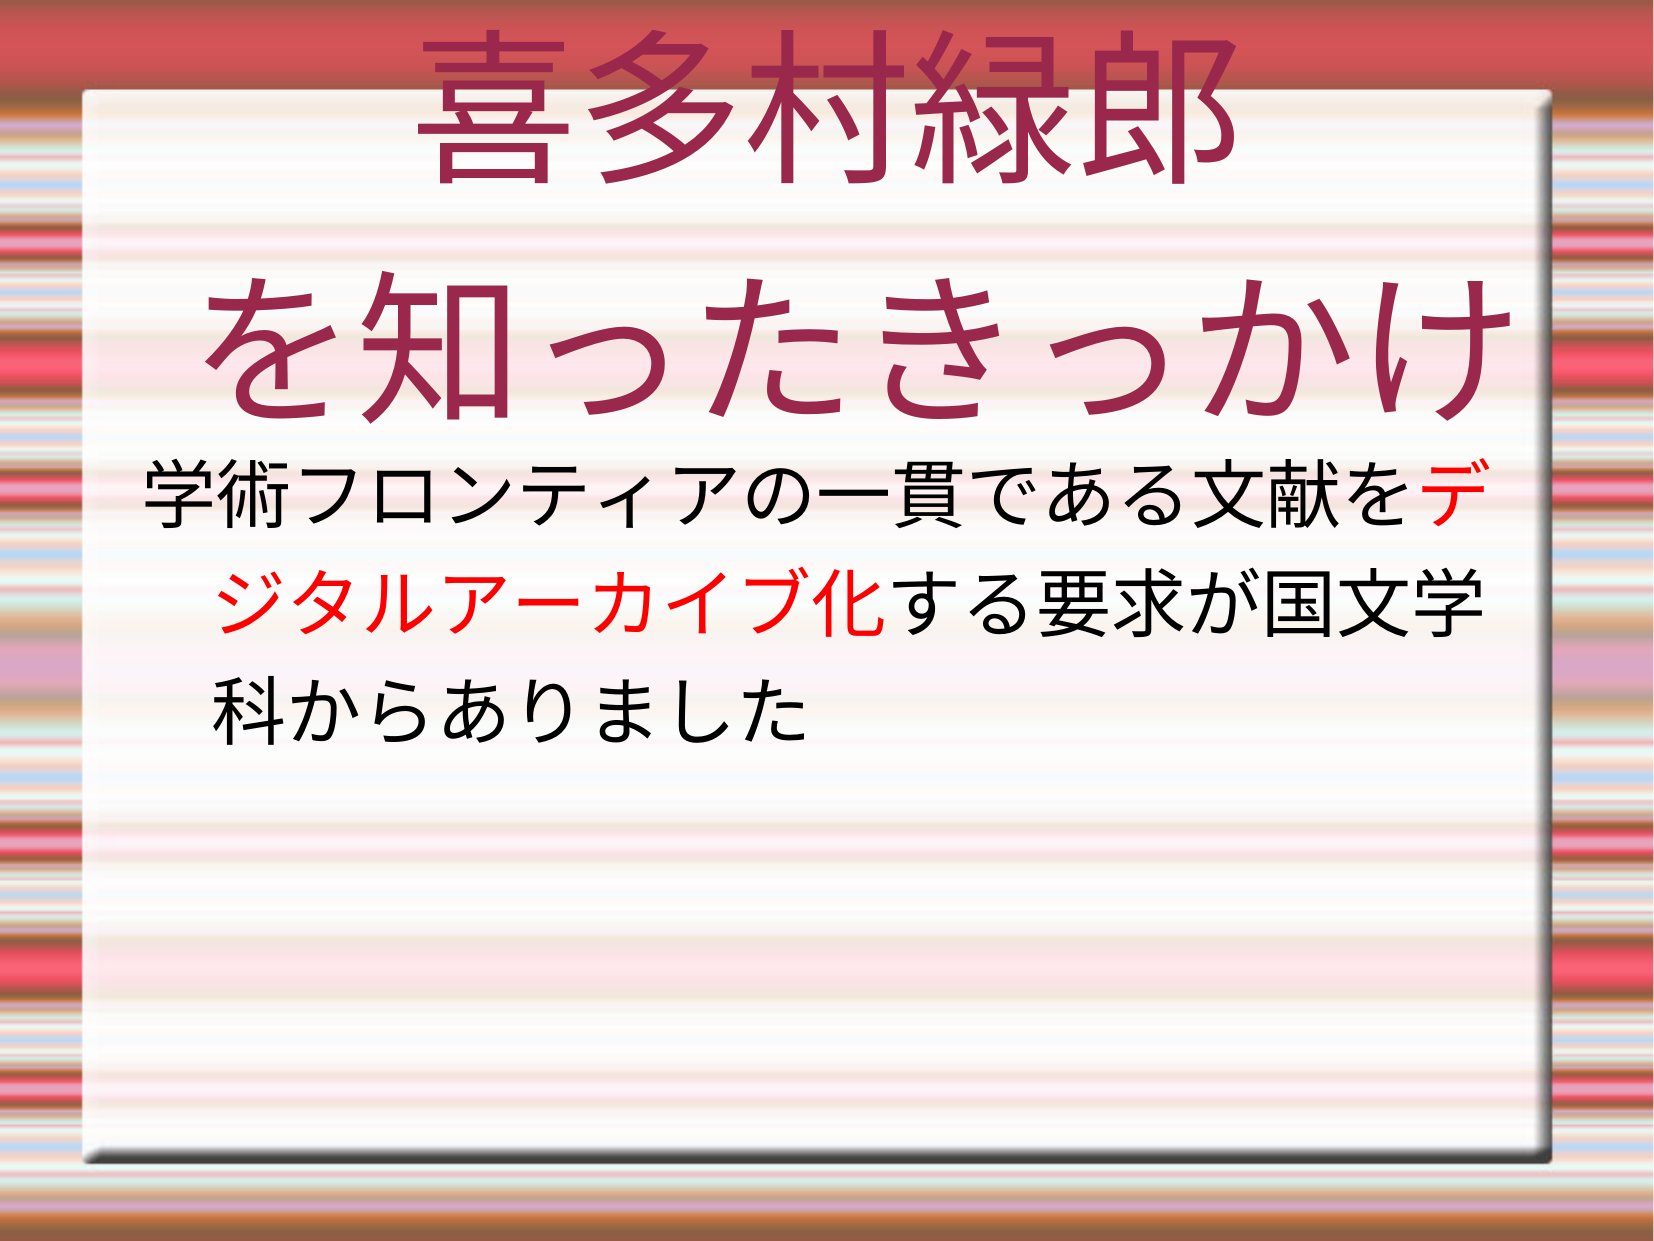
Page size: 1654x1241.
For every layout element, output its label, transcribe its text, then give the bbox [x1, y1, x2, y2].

title 喜多村緑郎 を知ったきっかけ [121, 51, 1534, 386]
picture [0, 0, 1654, 1241]
list 学術フロンティアの一貫である文献をデジタルアーカイブ化する要求が国文学科からありました [129, 435, 1511, 1218]
